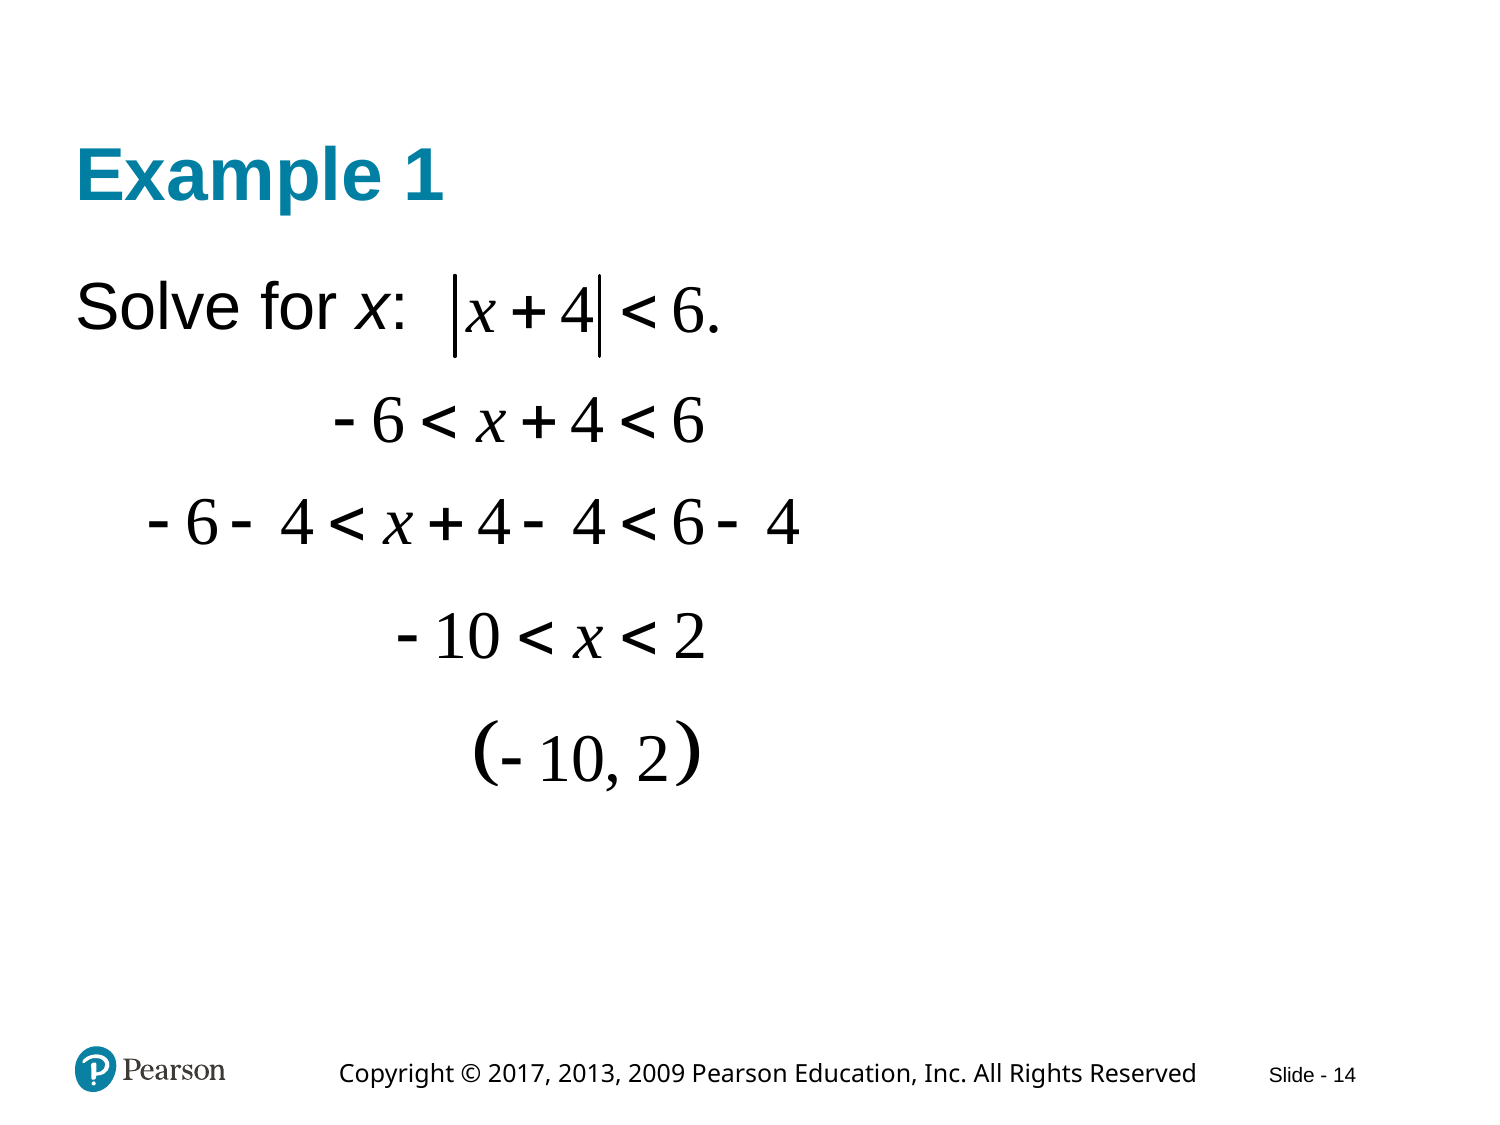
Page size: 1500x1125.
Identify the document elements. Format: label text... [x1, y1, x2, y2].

list Solve for x: [75, 262, 413, 338]
title Example 1 [75, 35, 1425, 216]
chart [392, 605, 710, 666]
chart [329, 390, 710, 451]
chart [470, 715, 701, 813]
chart [448, 270, 724, 362]
chart [143, 491, 804, 553]
